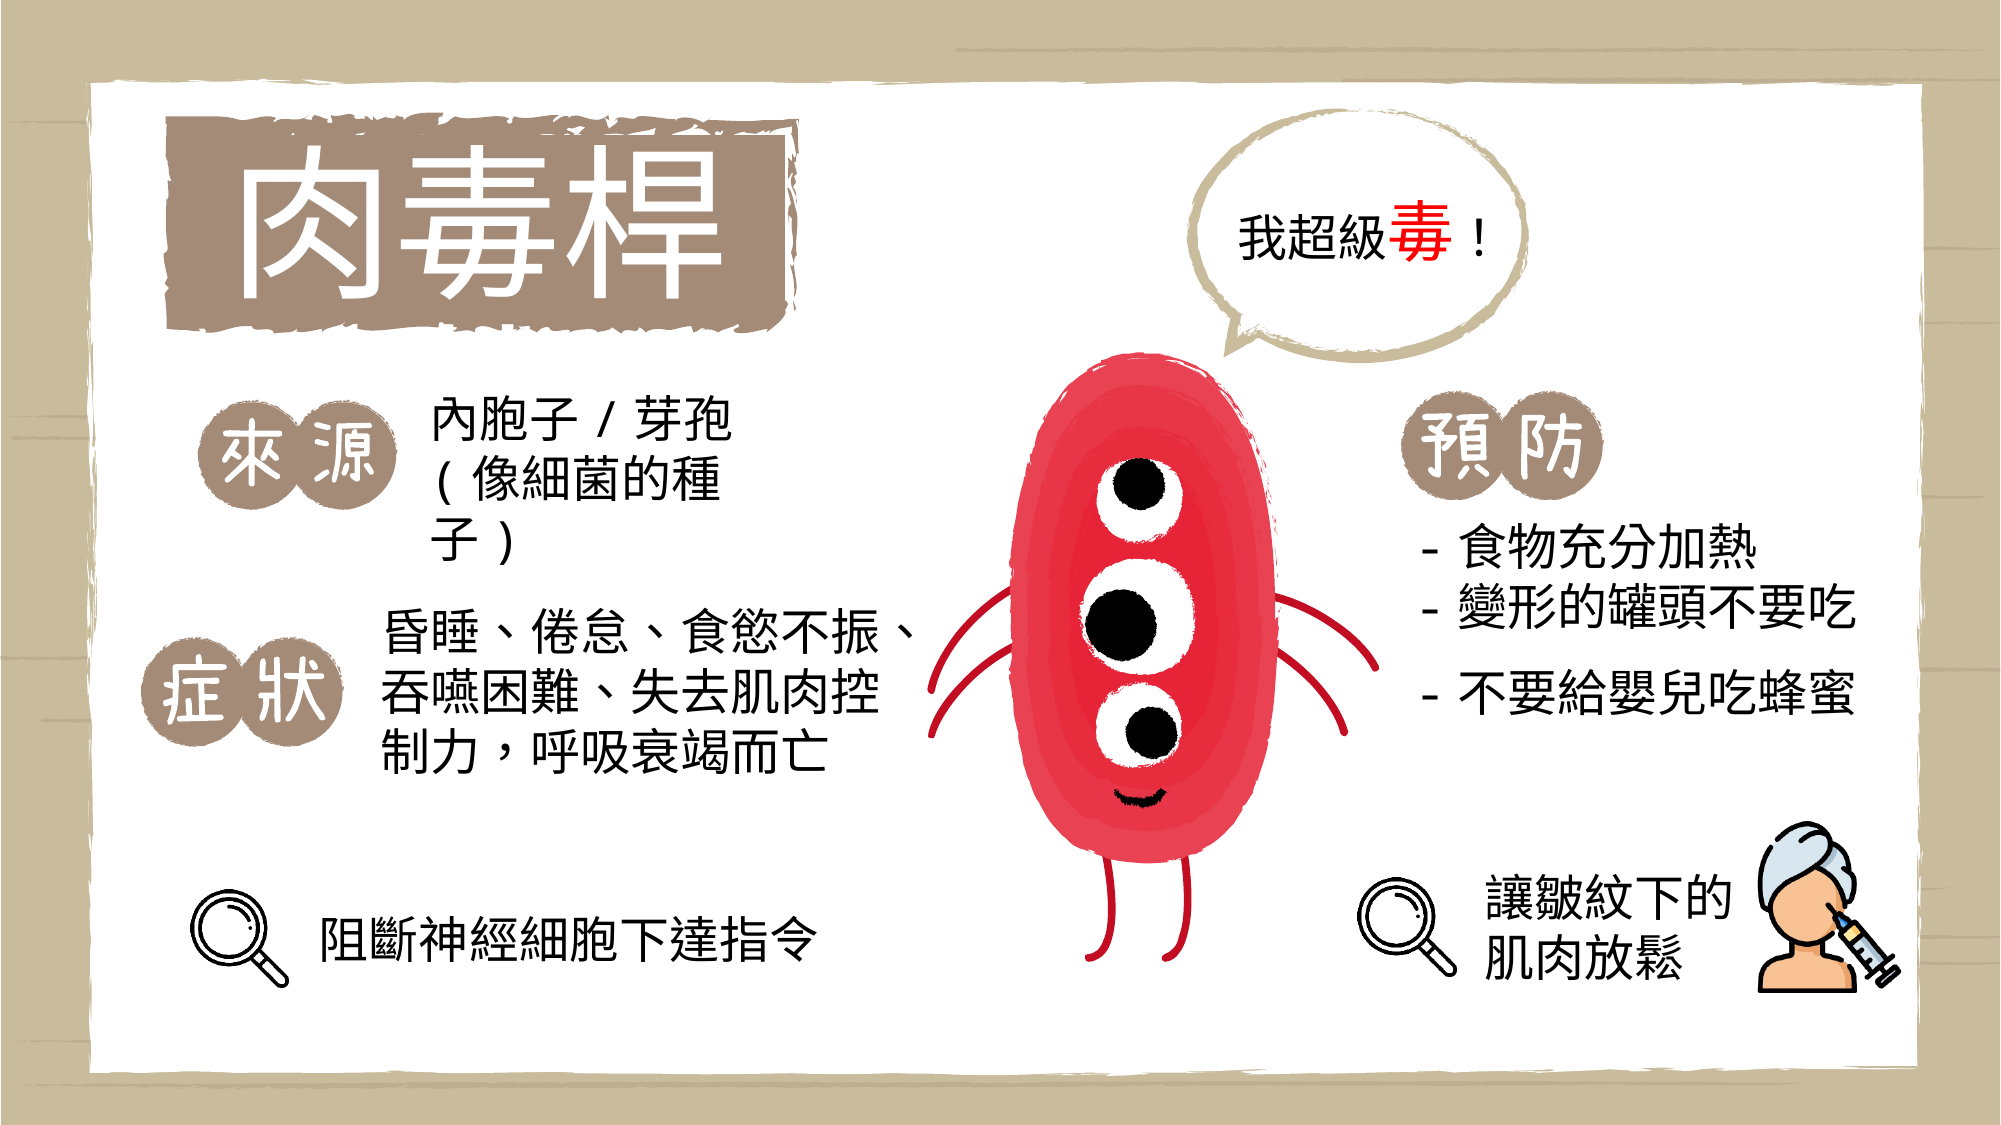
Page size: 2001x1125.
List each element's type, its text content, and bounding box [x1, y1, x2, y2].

text_box 阻斷神經細胞下達指令 [303, 900, 870, 977]
picture [197, 399, 399, 511]
text_box -食物充分加熱 -變形的罐頭不要吃 [1400, 507, 1899, 645]
picture [141, 636, 345, 747]
text_box 昏睡、倦怠、食慾不振、吞嚥困難、失去肌肉控制力，呼吸衰竭而亡 [365, 593, 906, 790]
picture [926, 107, 1530, 977]
text_box 肉毒桿菌 [170, 133, 787, 295]
picture [1400, 390, 1605, 500]
text_box 我超級毒！ [1222, 182, 1493, 278]
text_box -不要給嬰兒吃蜂蜜 [1400, 653, 1899, 730]
picture [1743, 821, 1915, 993]
picture [162, 112, 801, 334]
picture [190, 889, 289, 988]
text_box 讓皺紋下的肌肉放鬆 [1469, 858, 1776, 996]
text_box 內胞子/芽孢 (像細菌的種子) [414, 380, 787, 517]
